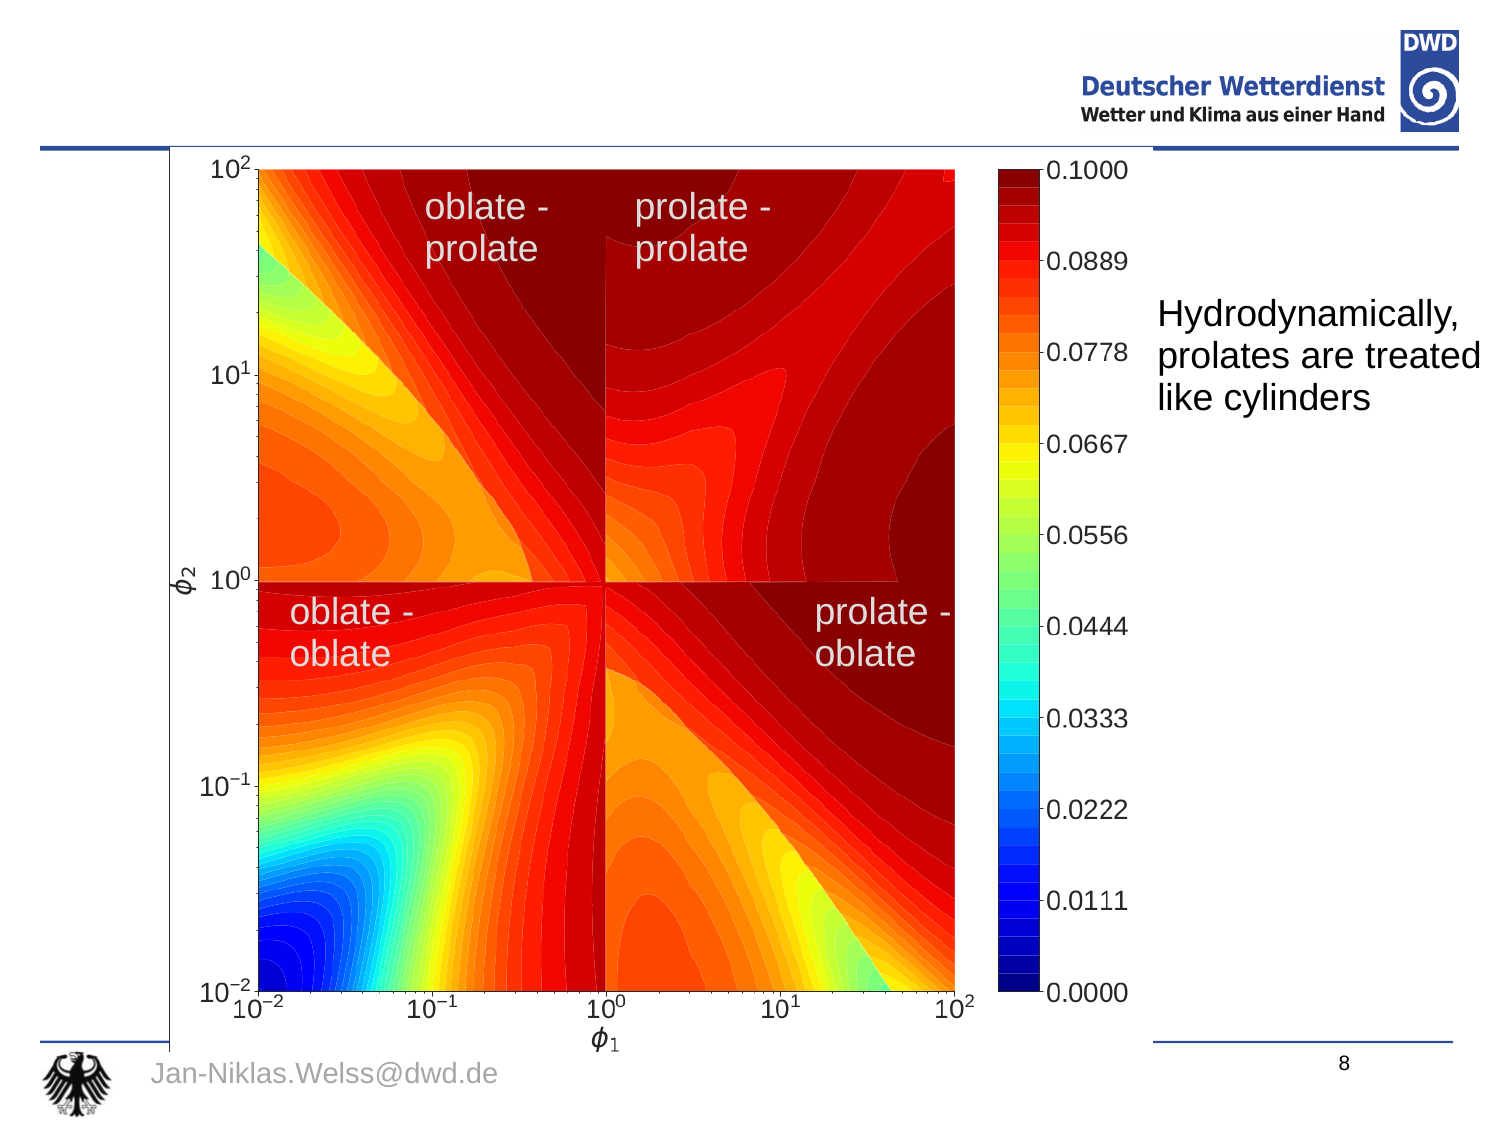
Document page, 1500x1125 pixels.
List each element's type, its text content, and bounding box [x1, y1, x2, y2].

picture [169, 147, 1153, 1052]
picture [1081, 30, 1459, 132]
text_box prolate -prolate [619, 177, 800, 283]
slide_number 8 [1273, 1044, 1351, 1081]
text_box Hydrodynamically, prolates are treated like cylinders [1142, 285, 1500, 511]
text_box prolate - oblate [799, 582, 980, 688]
text_box oblate -oblate [274, 582, 455, 688]
picture [40, 1050, 114, 1119]
text_box oblate - prolate [409, 177, 590, 283]
